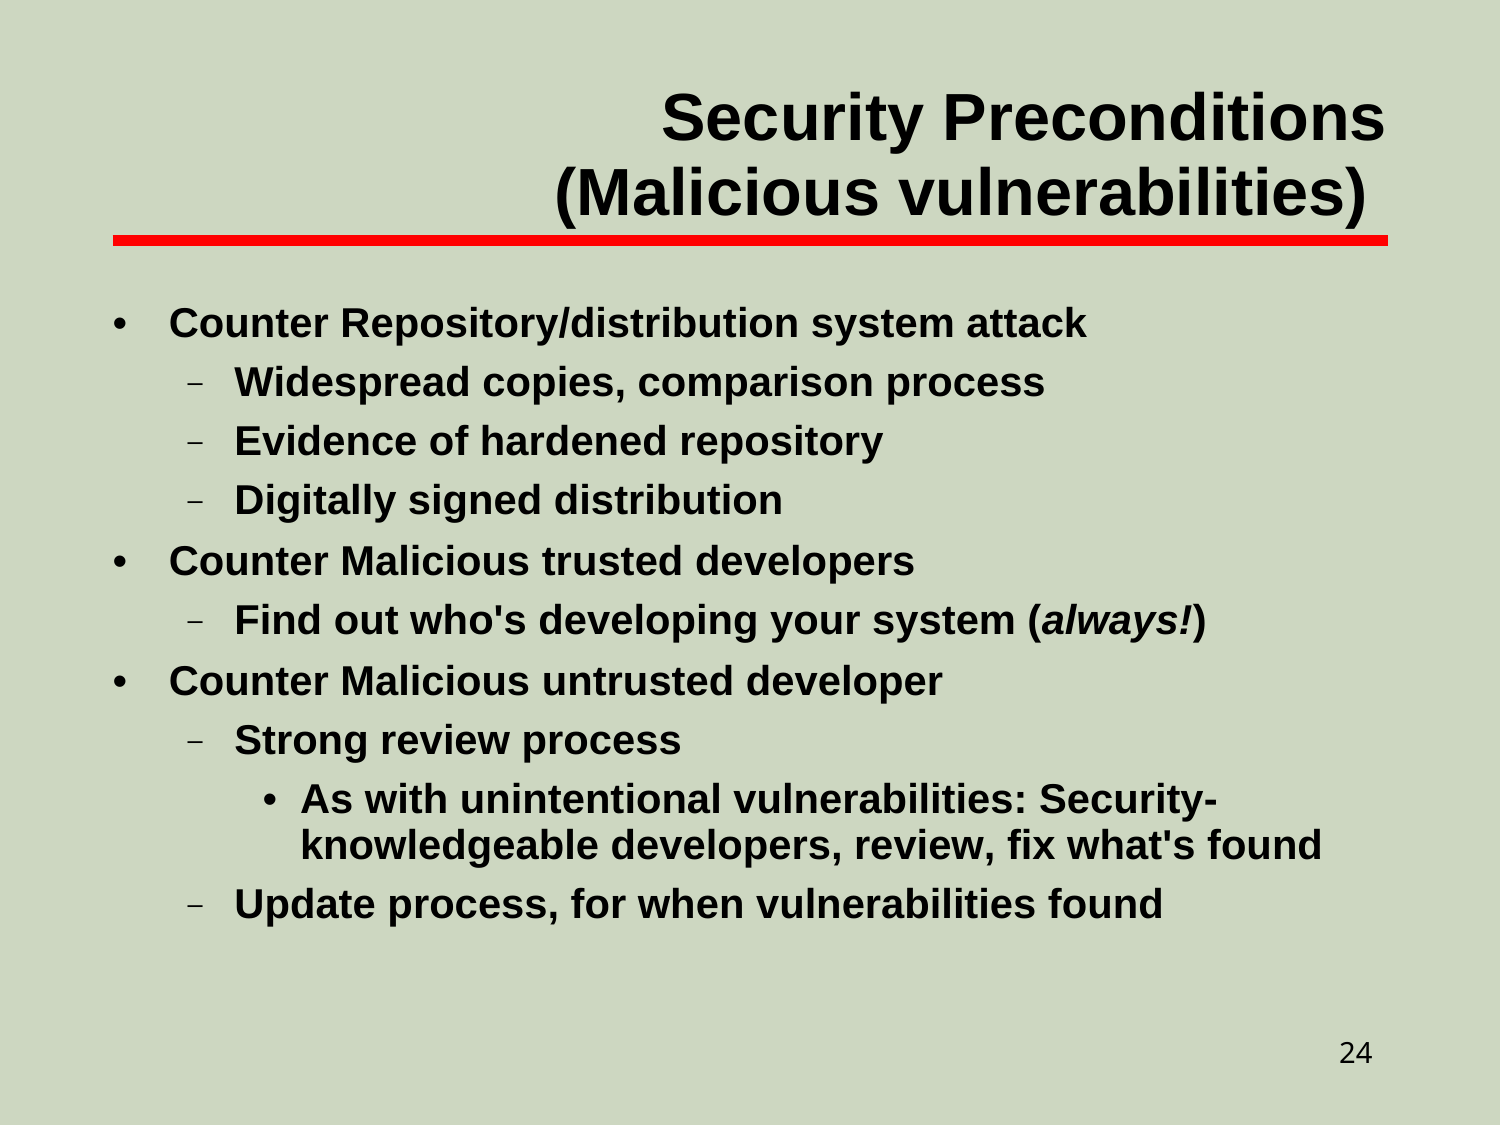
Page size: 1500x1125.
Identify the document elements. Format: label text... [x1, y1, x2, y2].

list Counter Repository/distribution system attack Widespread copies, comparison process Evidence of hardened repository Digitally signed distribution Counter Malicious trusted developers Find out who's developing your system (always!) Counter Malicious untrusted developer Strong review process As with unintentional vulnerabilities: Security-knowledgeable developers, review, fix what's found Update process, for when vulnerabilities found [112, 299, 1388, 1111]
title Security Preconditions (Malicious vulnerabilities) [337, 79, 1388, 230]
